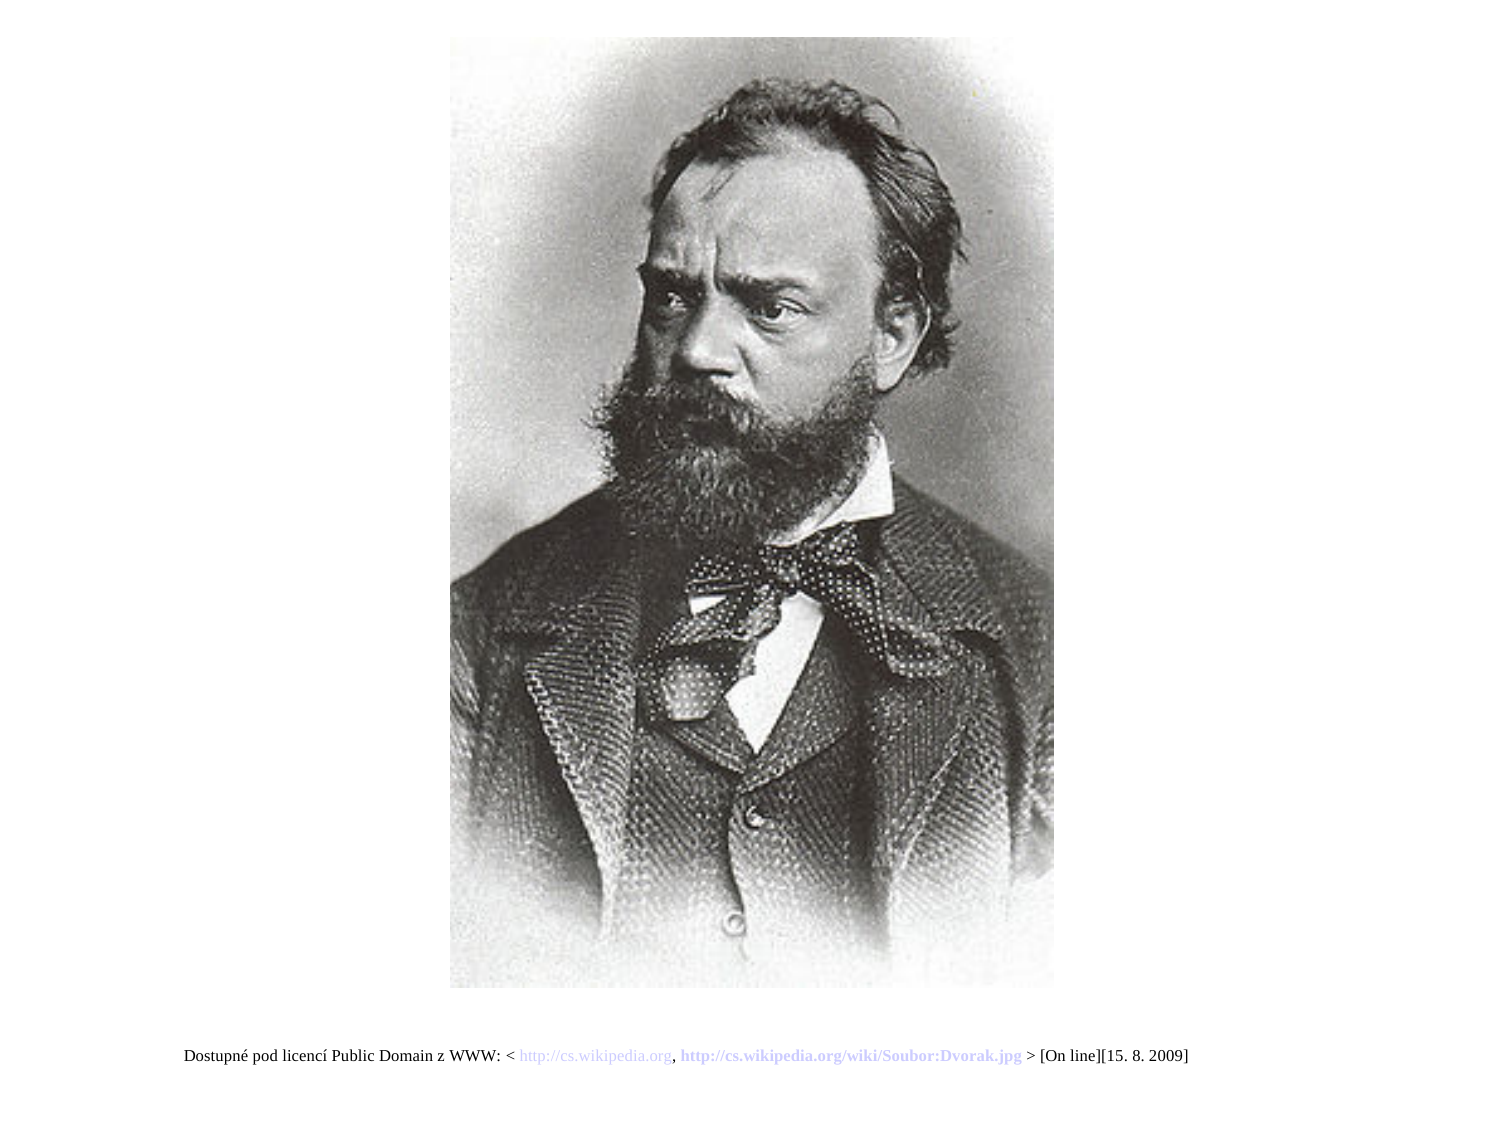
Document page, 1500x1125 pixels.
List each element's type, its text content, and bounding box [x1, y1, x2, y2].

text_box Dostupné pod licencí Public Domain z WWW: < http://cs.wikipedia.org, http://cs.wikipedia.org/wiki/Soubor:Dvorak.jpg > [On line][15. 8. 2009] [168, 1037, 1204, 1073]
picture [450, 37, 1054, 988]
